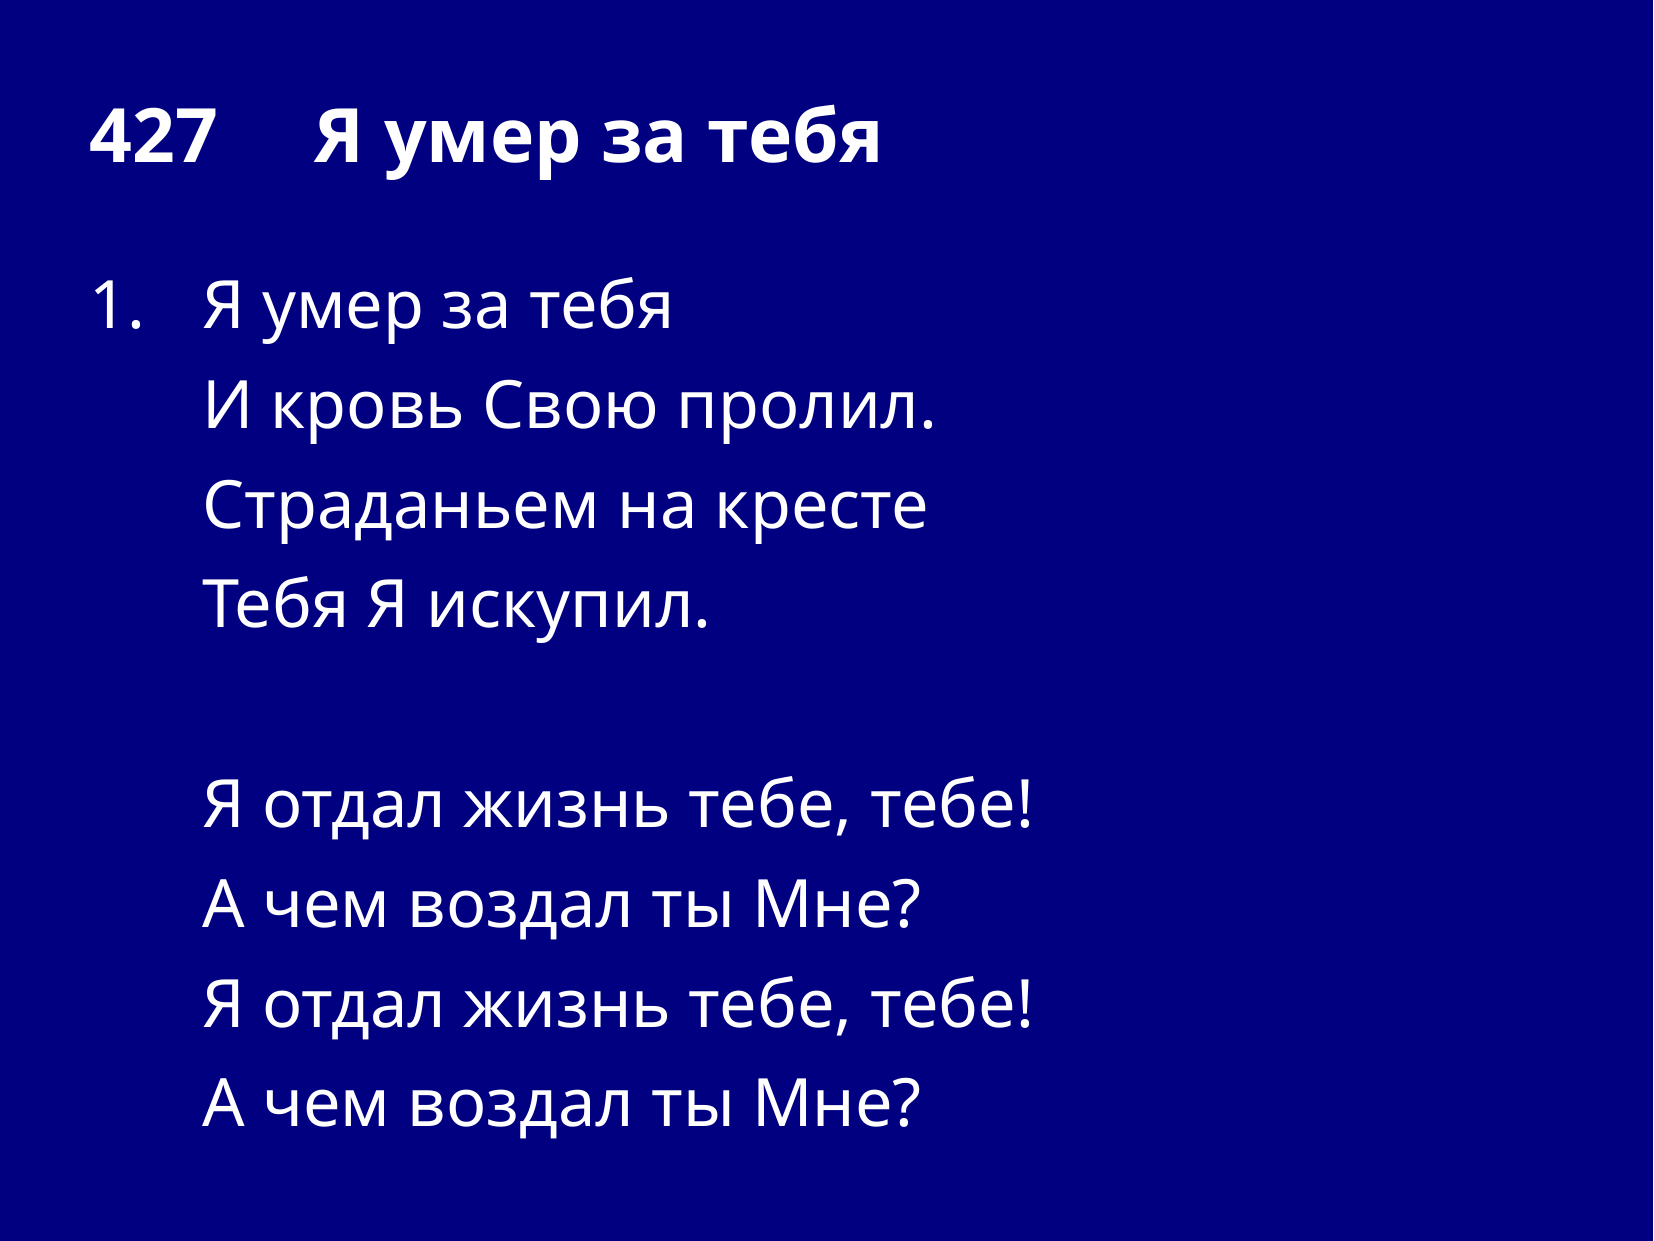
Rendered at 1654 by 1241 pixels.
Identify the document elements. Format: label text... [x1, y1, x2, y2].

text_box 1. Я умер за тебя И кровь Свою пролил. Страданьем на кресте Тебя Я искупил. Я отдал жизнь тебе, тебе! А чем воздал ты Мне? Я отдал жизнь тебе, тебе! А чем воздал ты Мне? [75, 188, 1576, 1163]
text_box 427 Я умер за тебя [75, 75, 1576, 188]
